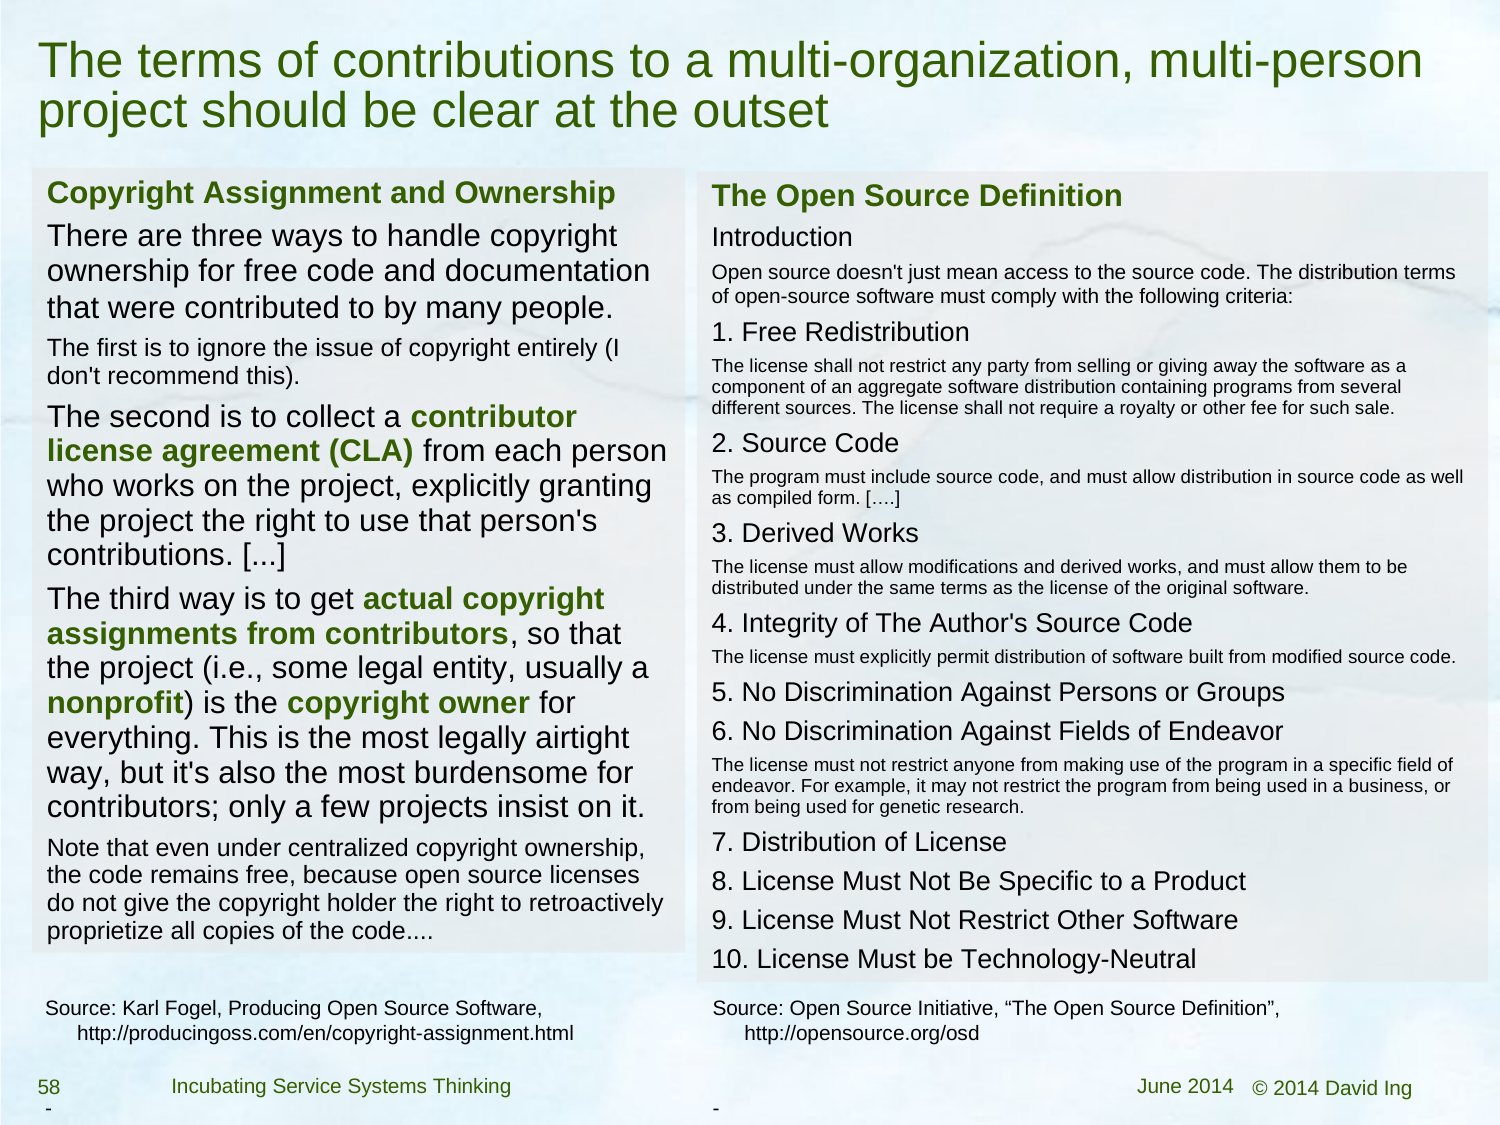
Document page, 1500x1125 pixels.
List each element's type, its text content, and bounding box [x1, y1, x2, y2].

text_box The Open Source Definition Introduction Open source doesn't just mean access to the source code. The distribution terms of open-source software must comply with the following criteria: 1. Free Redistribution The license shall not restrict any party from selling or giving away the software as a component of an aggregate software distribution containing programs from several different sources. The license shall not require a royalty or other fee for such sale. 2. Source Code The program must include source code, and must allow distribution in source code as well as compiled form. [….] 3. Derived Works The license must allow modifications and derived works, and must allow them to be distributed under the same terms as the license of the original software. 4. Integrity of The Author's Source Code The license must explicitly permit distribution of software built from modified source code. 5. No Discrimination Against Persons or Groups 6. No Discrimination Against Fields of Endeavor The license must not restrict anyone from making use of the program in a specific field of endeavor. For example, it may not restrict the program from being used in a business, or from being used for genetic research. 7. Distribution of License 8. License Must Not Be Specific to a Product 9. License Must Not Restrict Other Software 10. License Must be Technology-Neutral [696, 171, 1489, 982]
text_box Copyright Assignment and Ownership There are three ways to handle copyright ownership for free code and documentation that were contributed to by many people. The first is to ignore the issue of copyright entirely (I don't recommend this). The second is to collect a contributor license agreement (CLA) from each person who works on the project, explicitly granting the project the right to use that person's contributions. [...] The third way is to get actual copyright assignments from contributors, so that the project (i.e., some legal entity, usually a nonprofit) is the copyright owner for everything. This is the most legally airtight way, but it's also the most burdensome for contributors; only a few projects insist on it. Note that even under centralized copyright ownership, the code remains free, because open source licenses do not give the copyright holder the right to retroactively proprietize all copies of the code.... [32, 167, 686, 953]
title The terms of contributions to a multi-organization, multi-person project should be clear at the outset [37, 37, 1463, 152]
picture [0, 0, 1500, 1125]
text_box Source: Karl Fogel, Producing Open Source Software, http://producingoss.com/en/copyright-assignment.html - [30, 986, 686, 1052]
text_box Source: Open Source Initiative, “The Open Source Definition”, http://opensource.org/osd - [697, 986, 1353, 1052]
